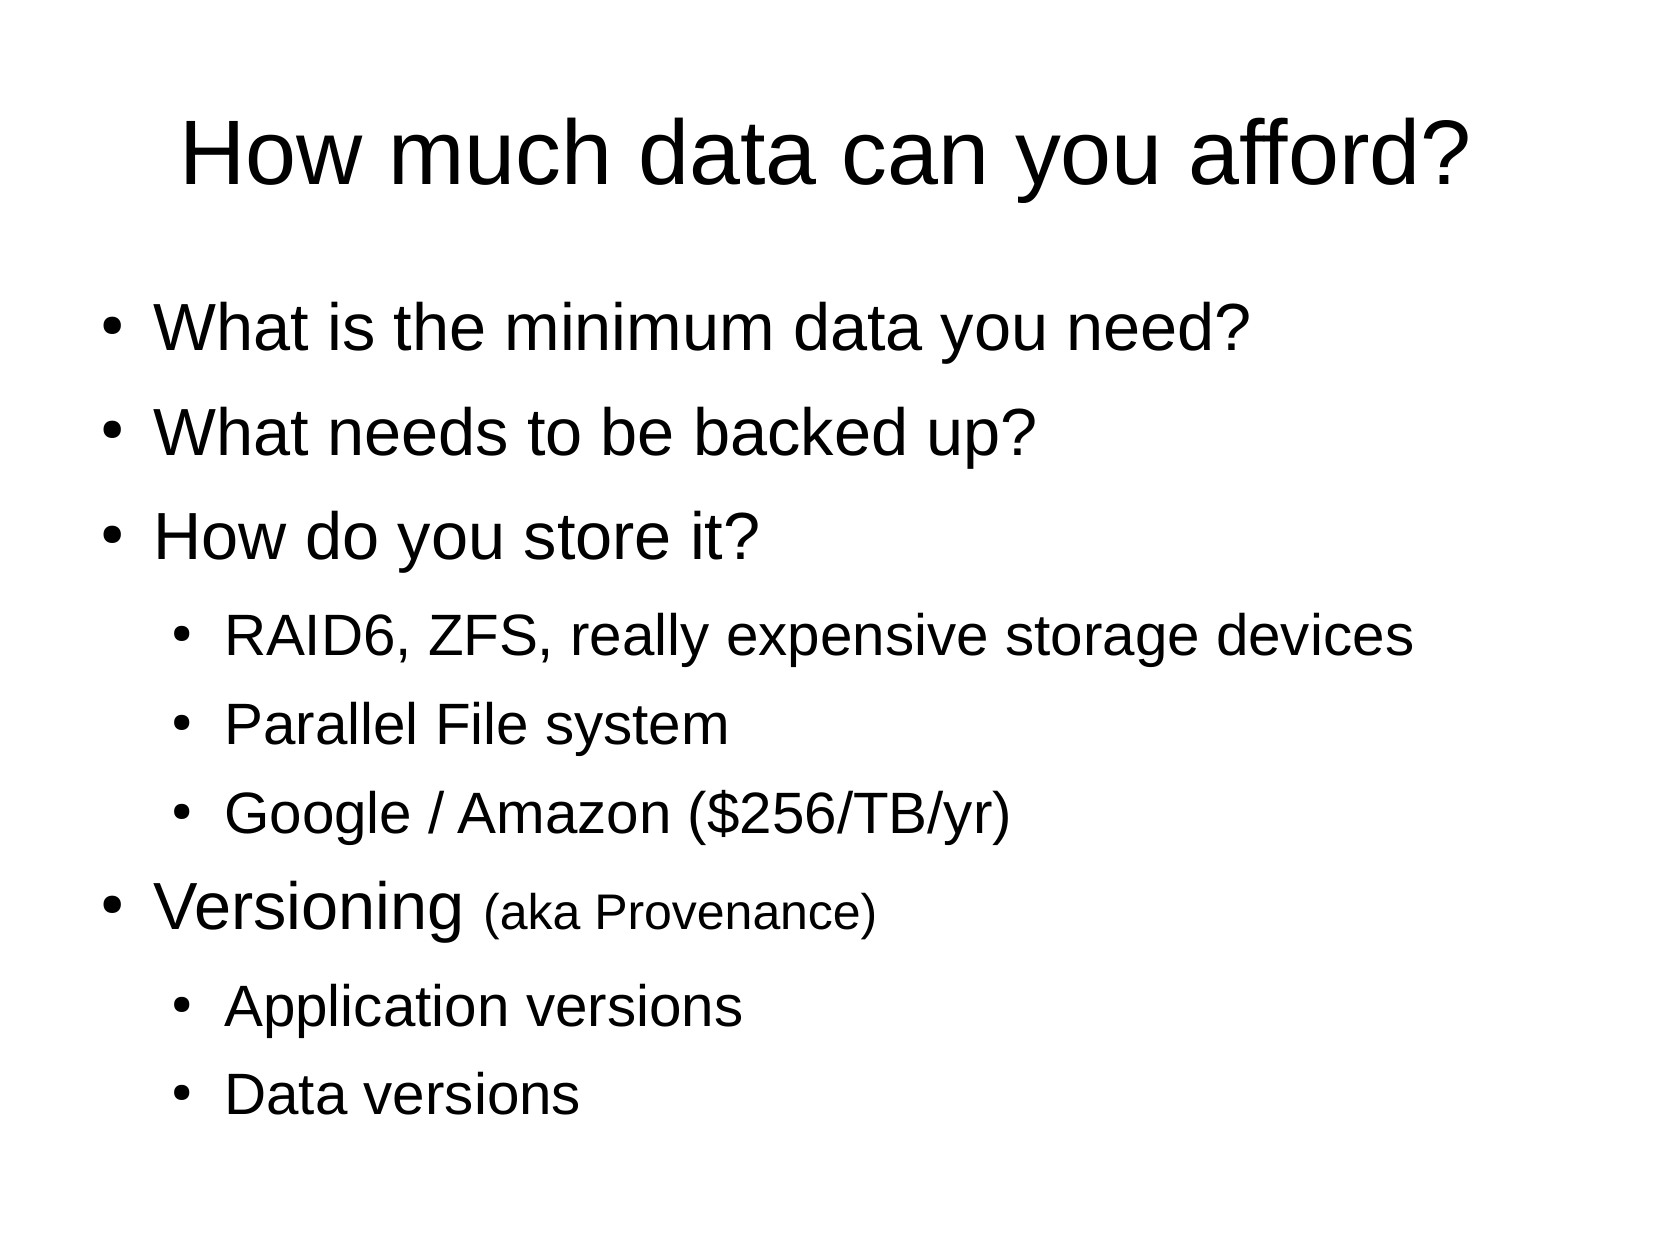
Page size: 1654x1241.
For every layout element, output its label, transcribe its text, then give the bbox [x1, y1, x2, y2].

list What is the minimum data you need? What needs to be backed up? How do you store it? RAID6, ZFS, really expensive storage devices Parallel File system Google / Amazon ($256/TB/yr) Versioning (aka Provenance) Application versions Data versions [82, 290, 1571, 1125]
title How much data can you afford? [82, 56, 1571, 250]
